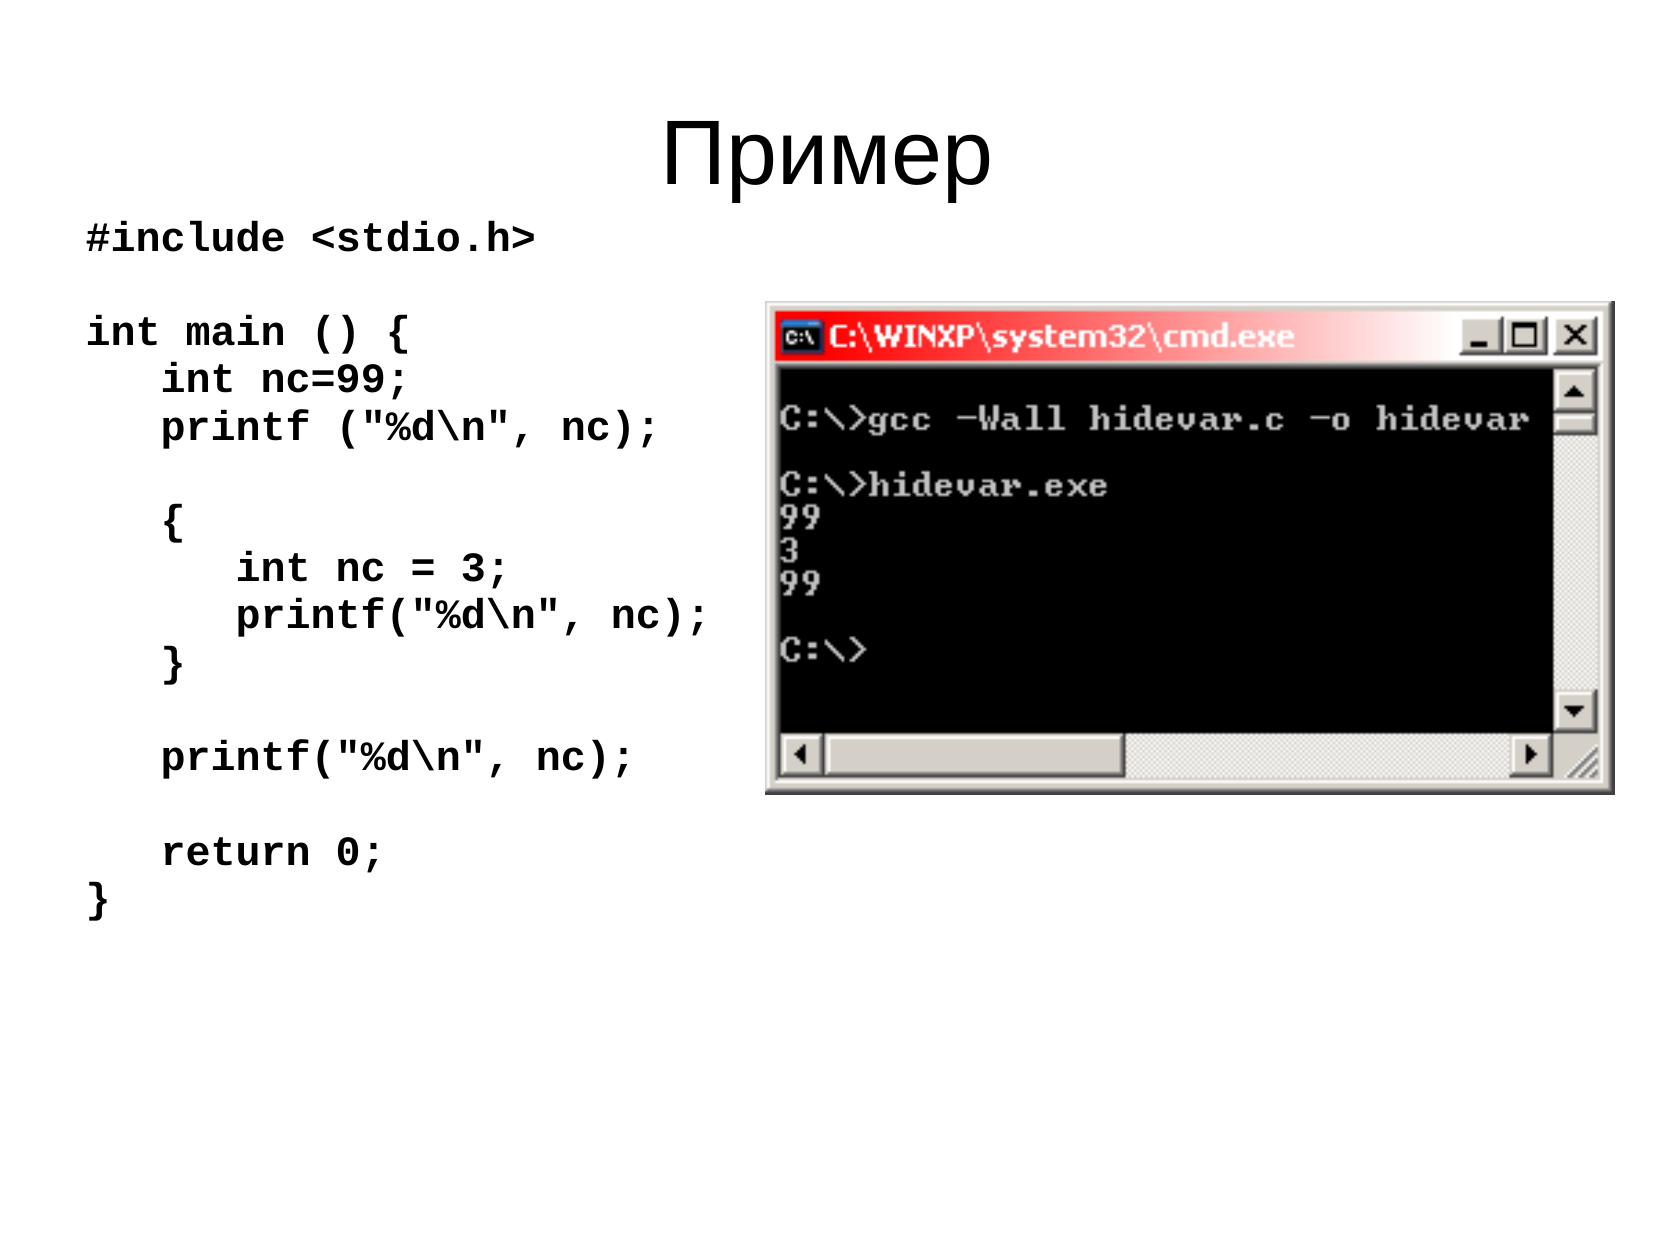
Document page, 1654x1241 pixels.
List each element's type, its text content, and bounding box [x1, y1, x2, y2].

text_box #include <stdio.h> int main () { int nc=99; printf ("%d\n", nc); { int nc = 3; printf("%d\n", nc); } printf("%d\n", nc); return 0; } [70, 208, 741, 1151]
title Пример [82, 49, 1571, 257]
picture [765, 301, 1615, 796]
